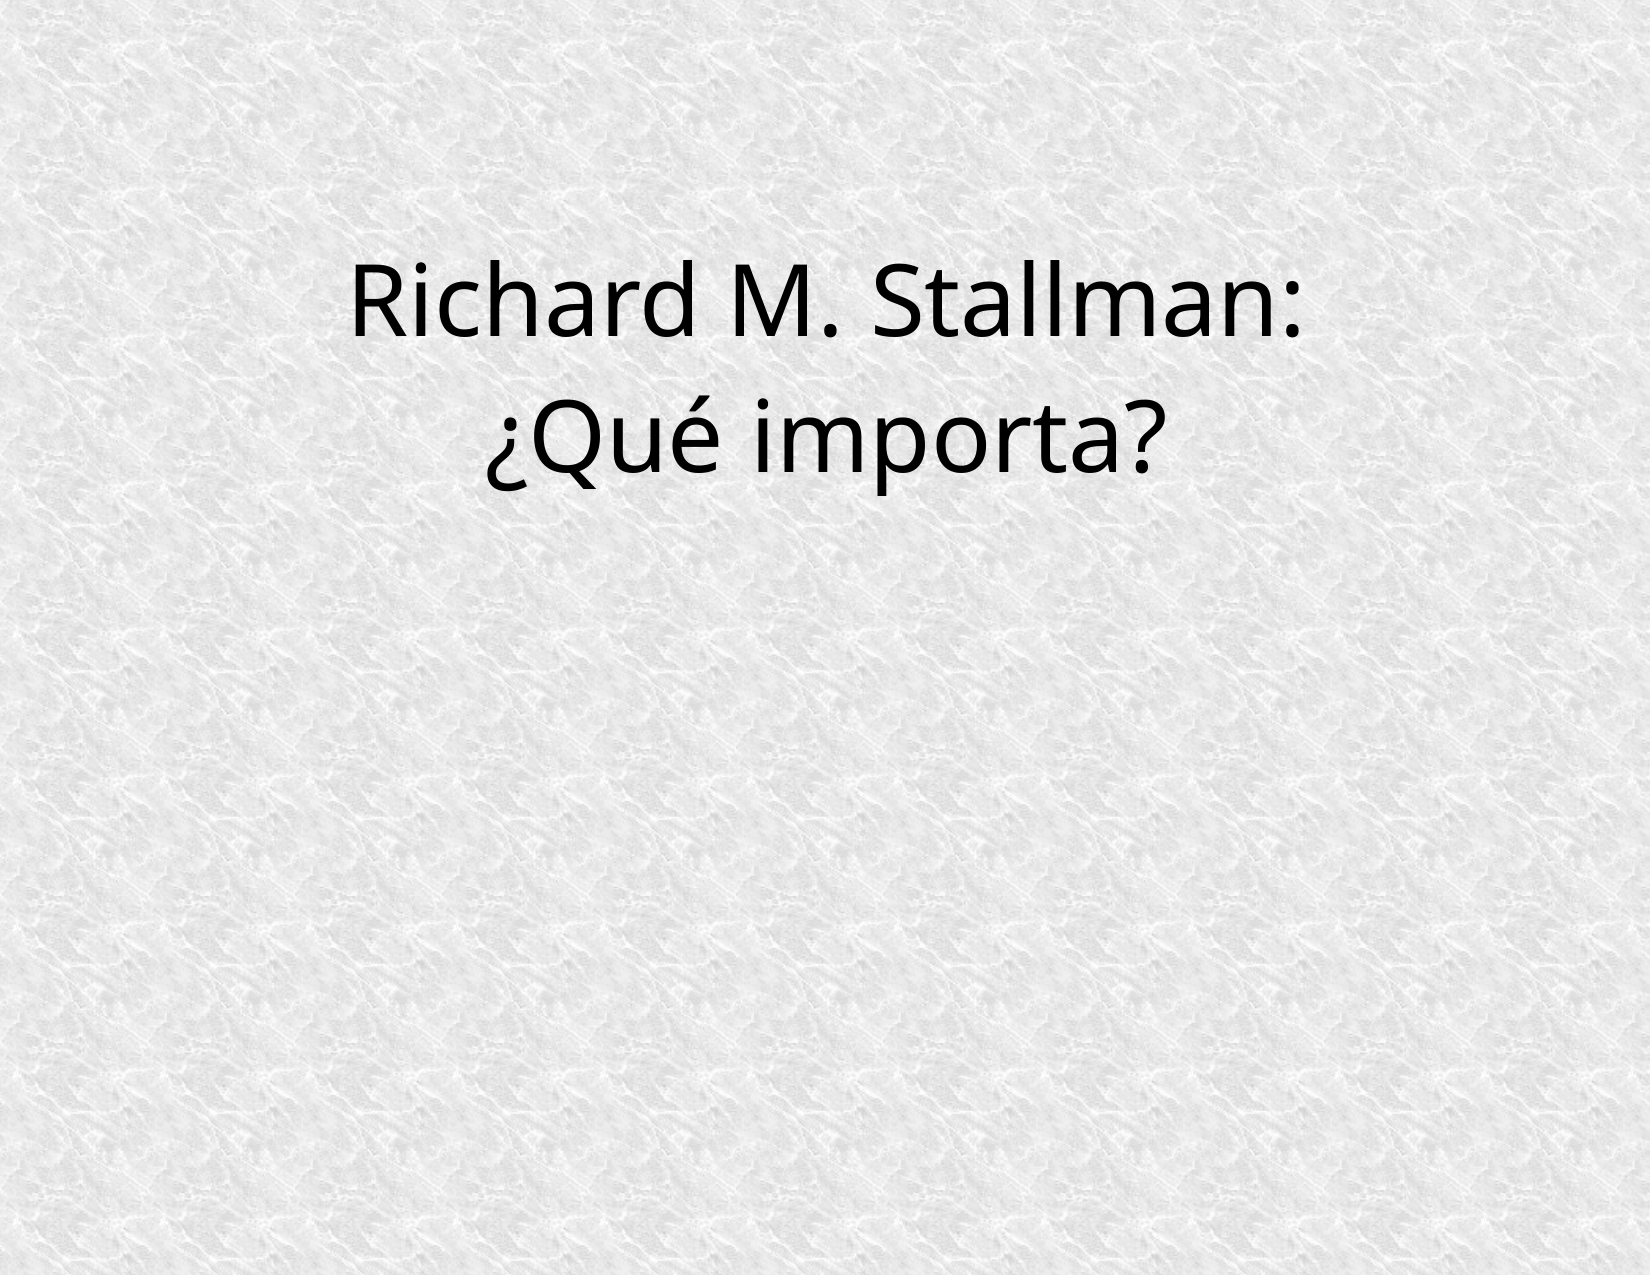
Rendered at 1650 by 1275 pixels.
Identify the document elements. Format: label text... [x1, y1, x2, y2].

picture [0, 0, 1650, 1275]
text_box Richard M. Stallman: ¿Qué importa? [147, 236, 1506, 495]
